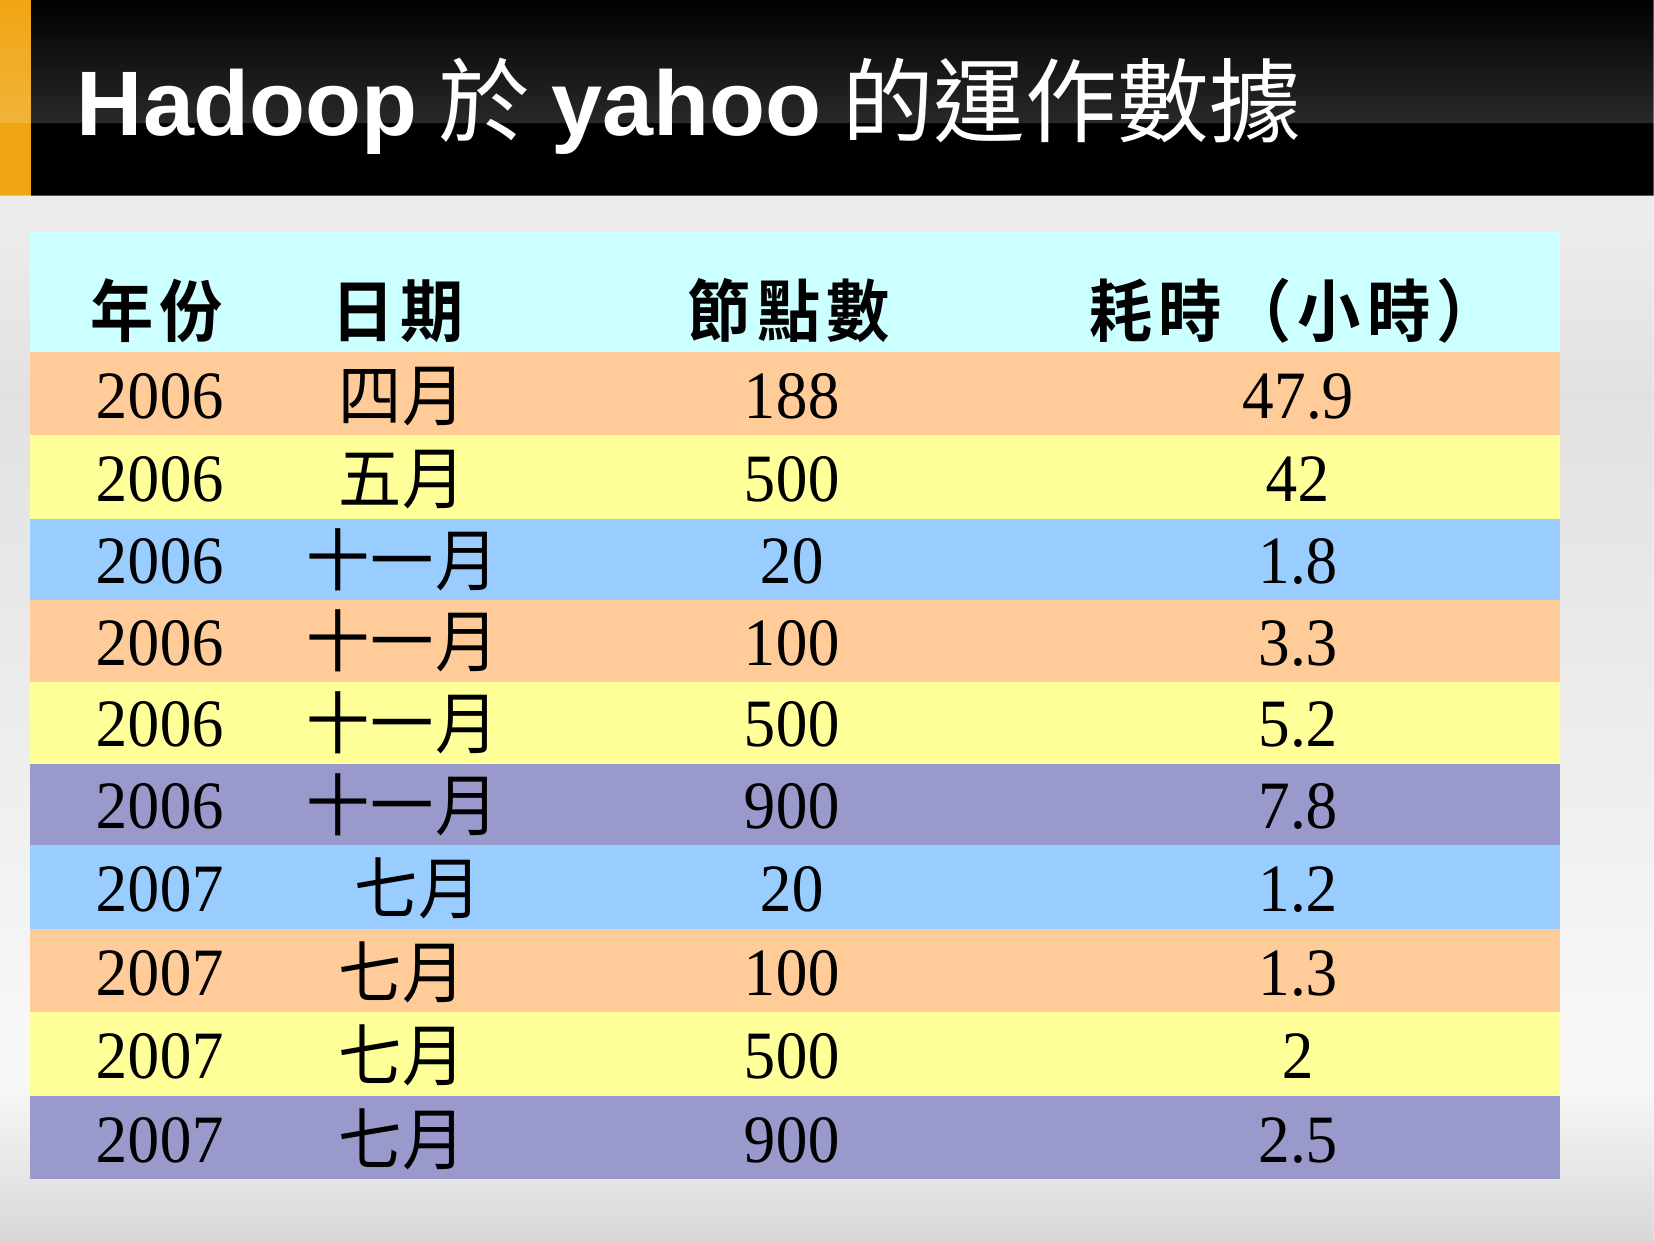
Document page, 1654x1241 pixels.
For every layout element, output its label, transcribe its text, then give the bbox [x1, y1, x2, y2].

title Hadoop於yahoo的運作數據 [76, 0, 1565, 208]
picture [0, 0, 1654, 1241]
chart [29, 231, 1562, 1211]
